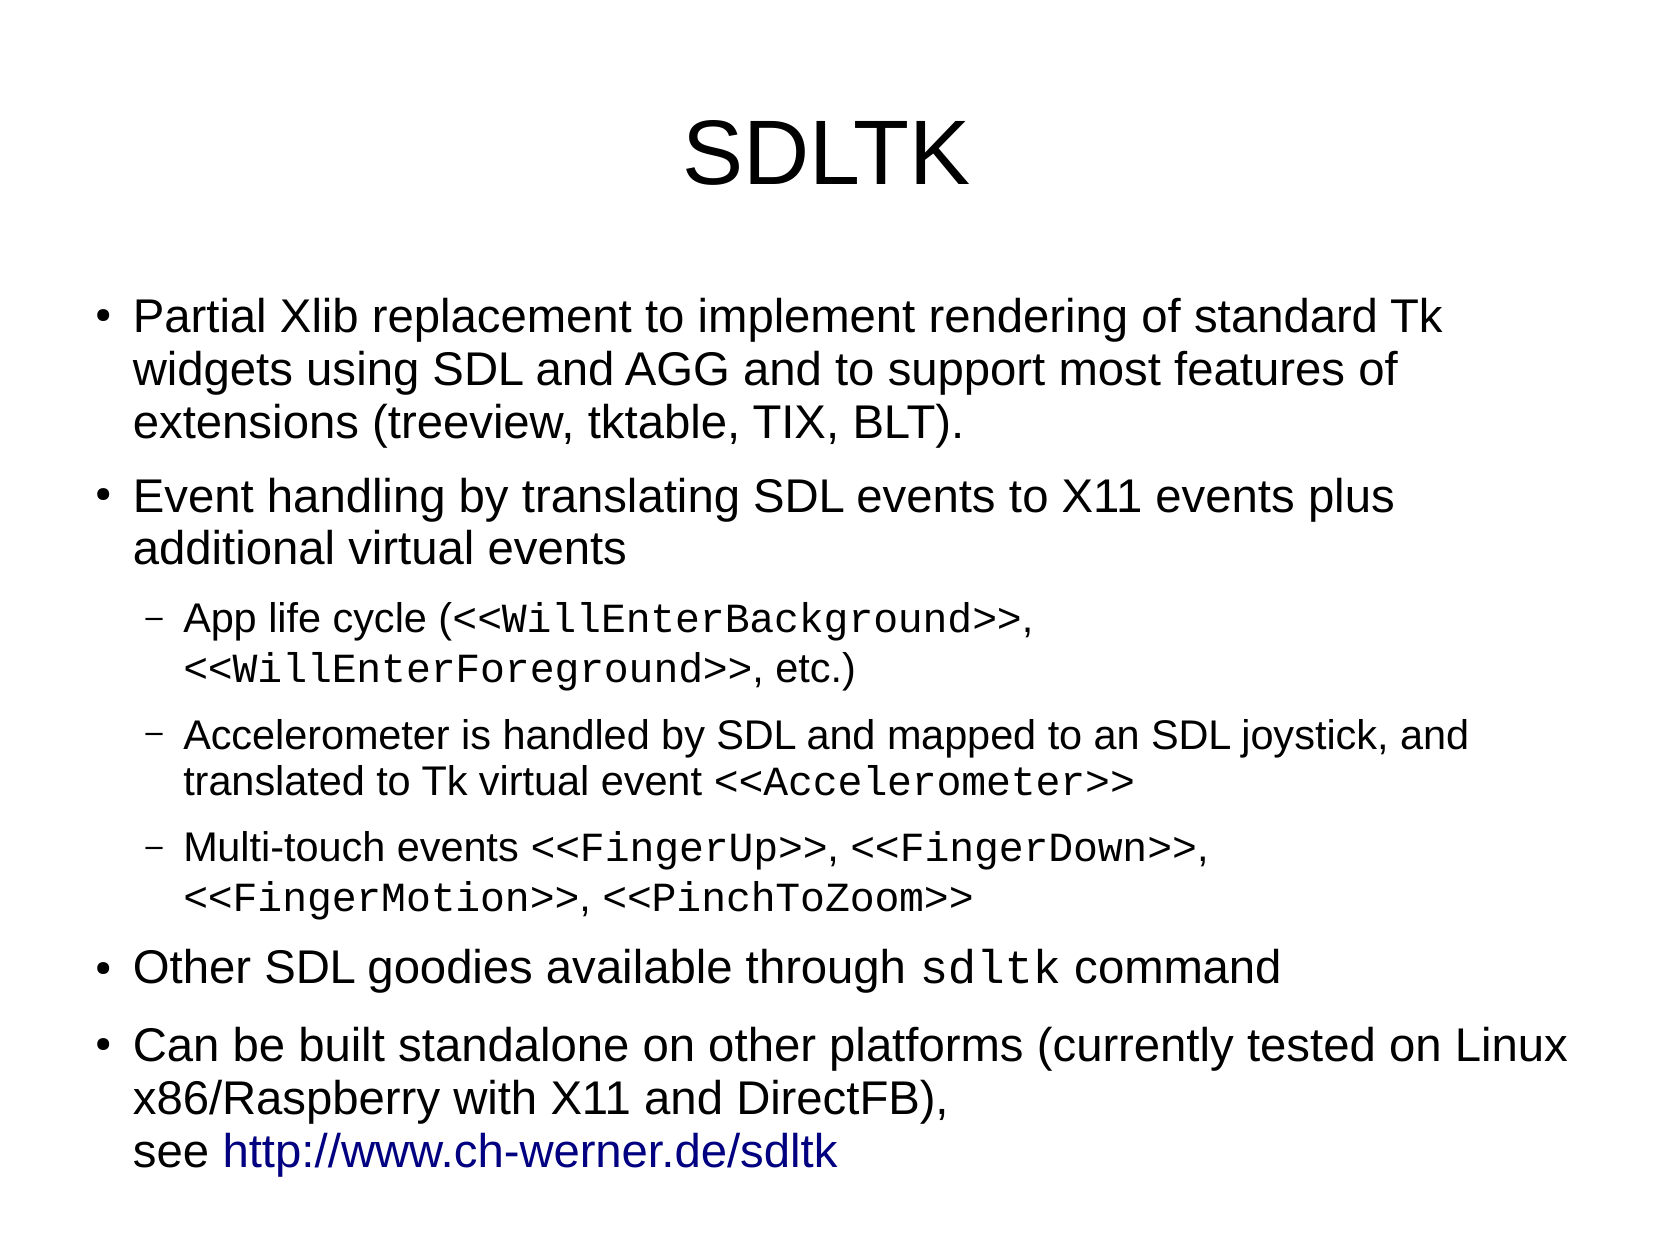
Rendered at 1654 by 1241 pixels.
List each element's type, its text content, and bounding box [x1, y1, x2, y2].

list Partial Xlib replacement to implement rendering of standard Tk widgets using SDL and AGG and to support most features of extensions (treeview, tktable, TIX, BLT). Event handling by translating SDL events to X11 events plus additional virtual events App life cycle (<<WillEnterBackground>>, <<WillEnterForeground>>, etc.) Accelerometer is handled by SDL and mapped to an SDL joystick, and translated to Tk virtual event <<Accelerometer>> Multi-touch events <<FingerUp>>, <<FingerDown>>, <<FingerMotion>>, <<PinchToZoom>> Other SDL goodies available through sdltk command Can be built standalone on other platforms (currently tested on Linux x86/Raspberry with X11 and DirectFB), see http://www.ch-werner.de/sdltk [82, 290, 1571, 1186]
title SDLTK [82, 49, 1571, 257]
